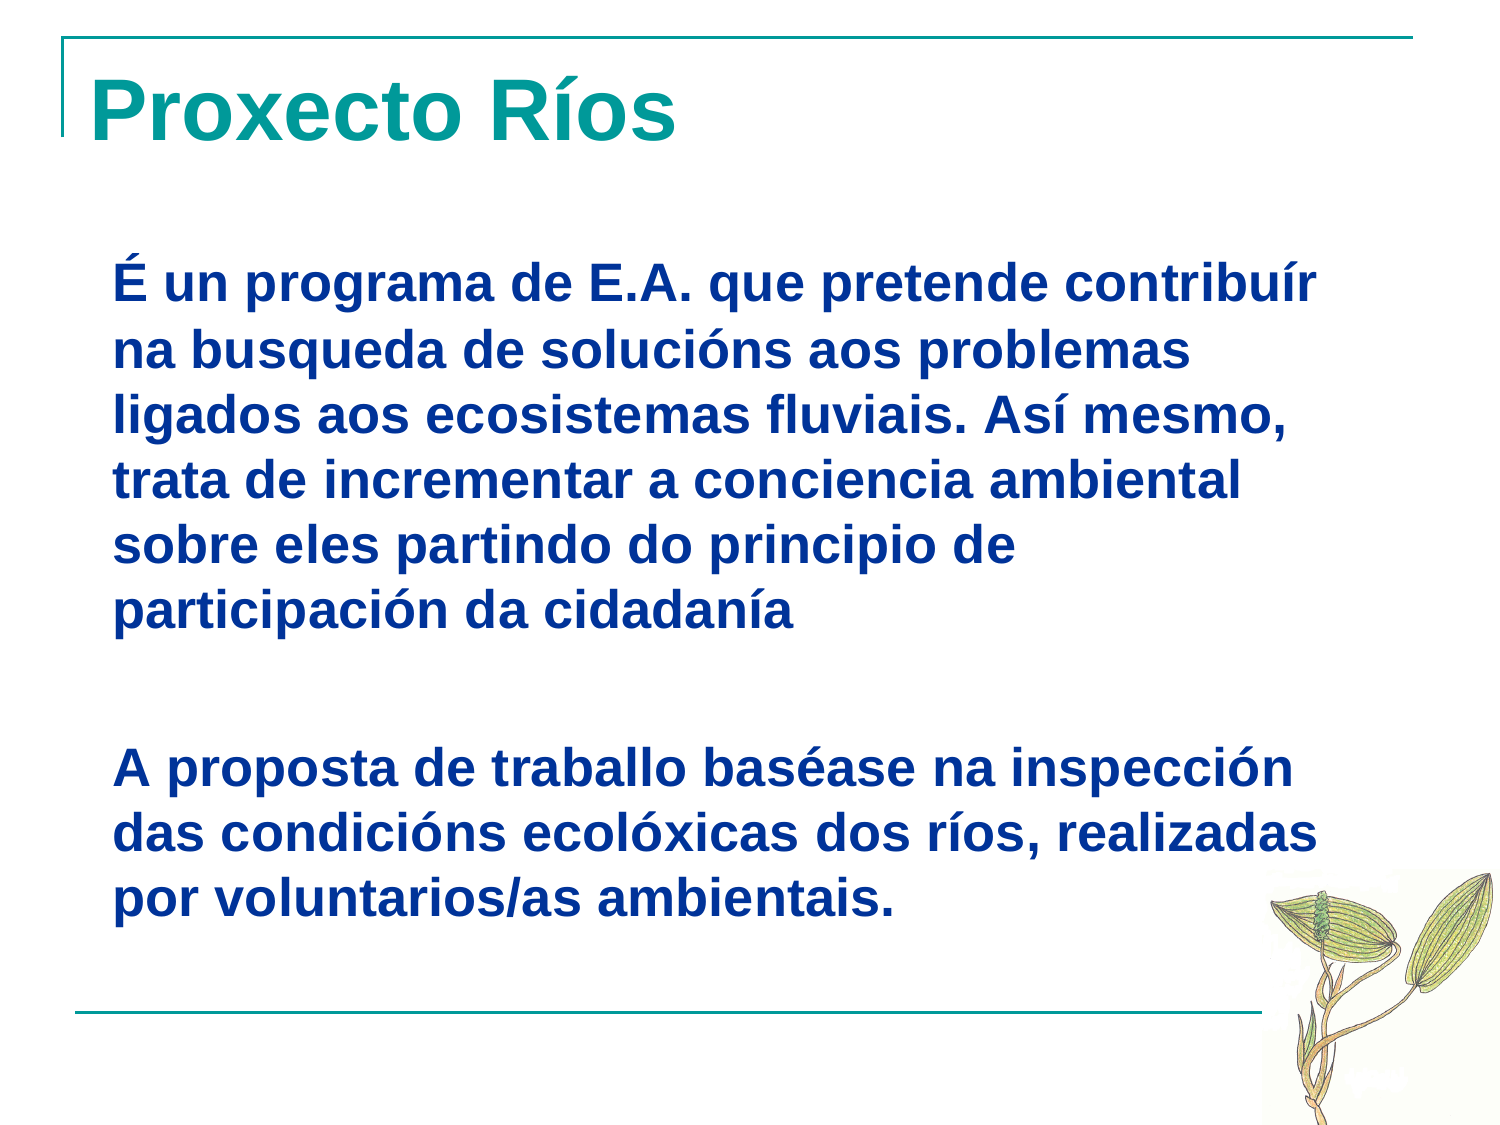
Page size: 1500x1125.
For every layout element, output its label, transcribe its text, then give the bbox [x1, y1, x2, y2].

title Proxecto Ríos [75, 45, 1426, 233]
picture [1262, 869, 1500, 1125]
list É un programa de E.A. que pretende contribuír na busqueda de solucións aos problemas ligados aos ecosistemas fluviais. Así mesmo, trata de incrementar a conciencia ambiental sobre eles partindo do principio de participación da cidadanía A proposta de traballo baséase na inspección das condicións ecolóxicas dos ríos, realizadas por voluntarios/as ambientais. [41, 231, 1392, 975]
